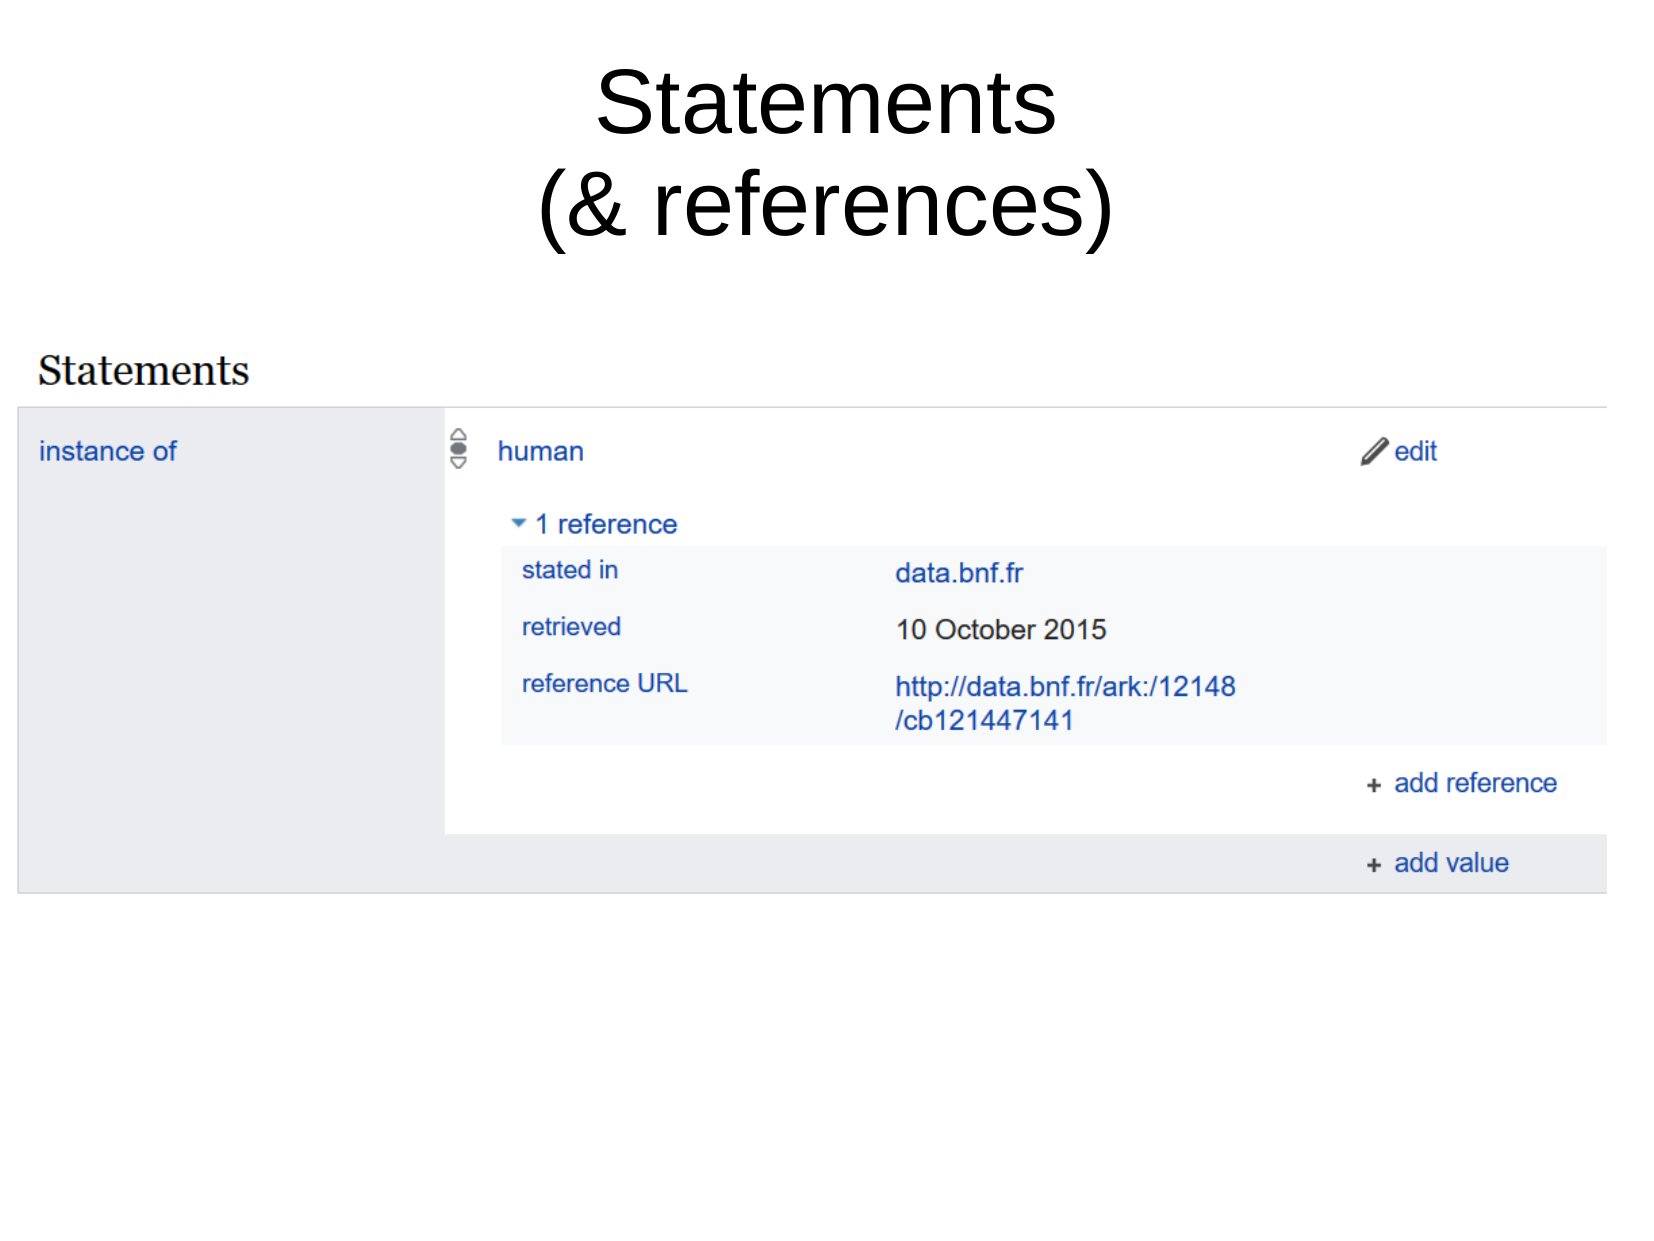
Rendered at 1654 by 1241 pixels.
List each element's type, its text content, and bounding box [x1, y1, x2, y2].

title Statements (& references) [82, 49, 1571, 257]
picture [0, 293, 1607, 925]
